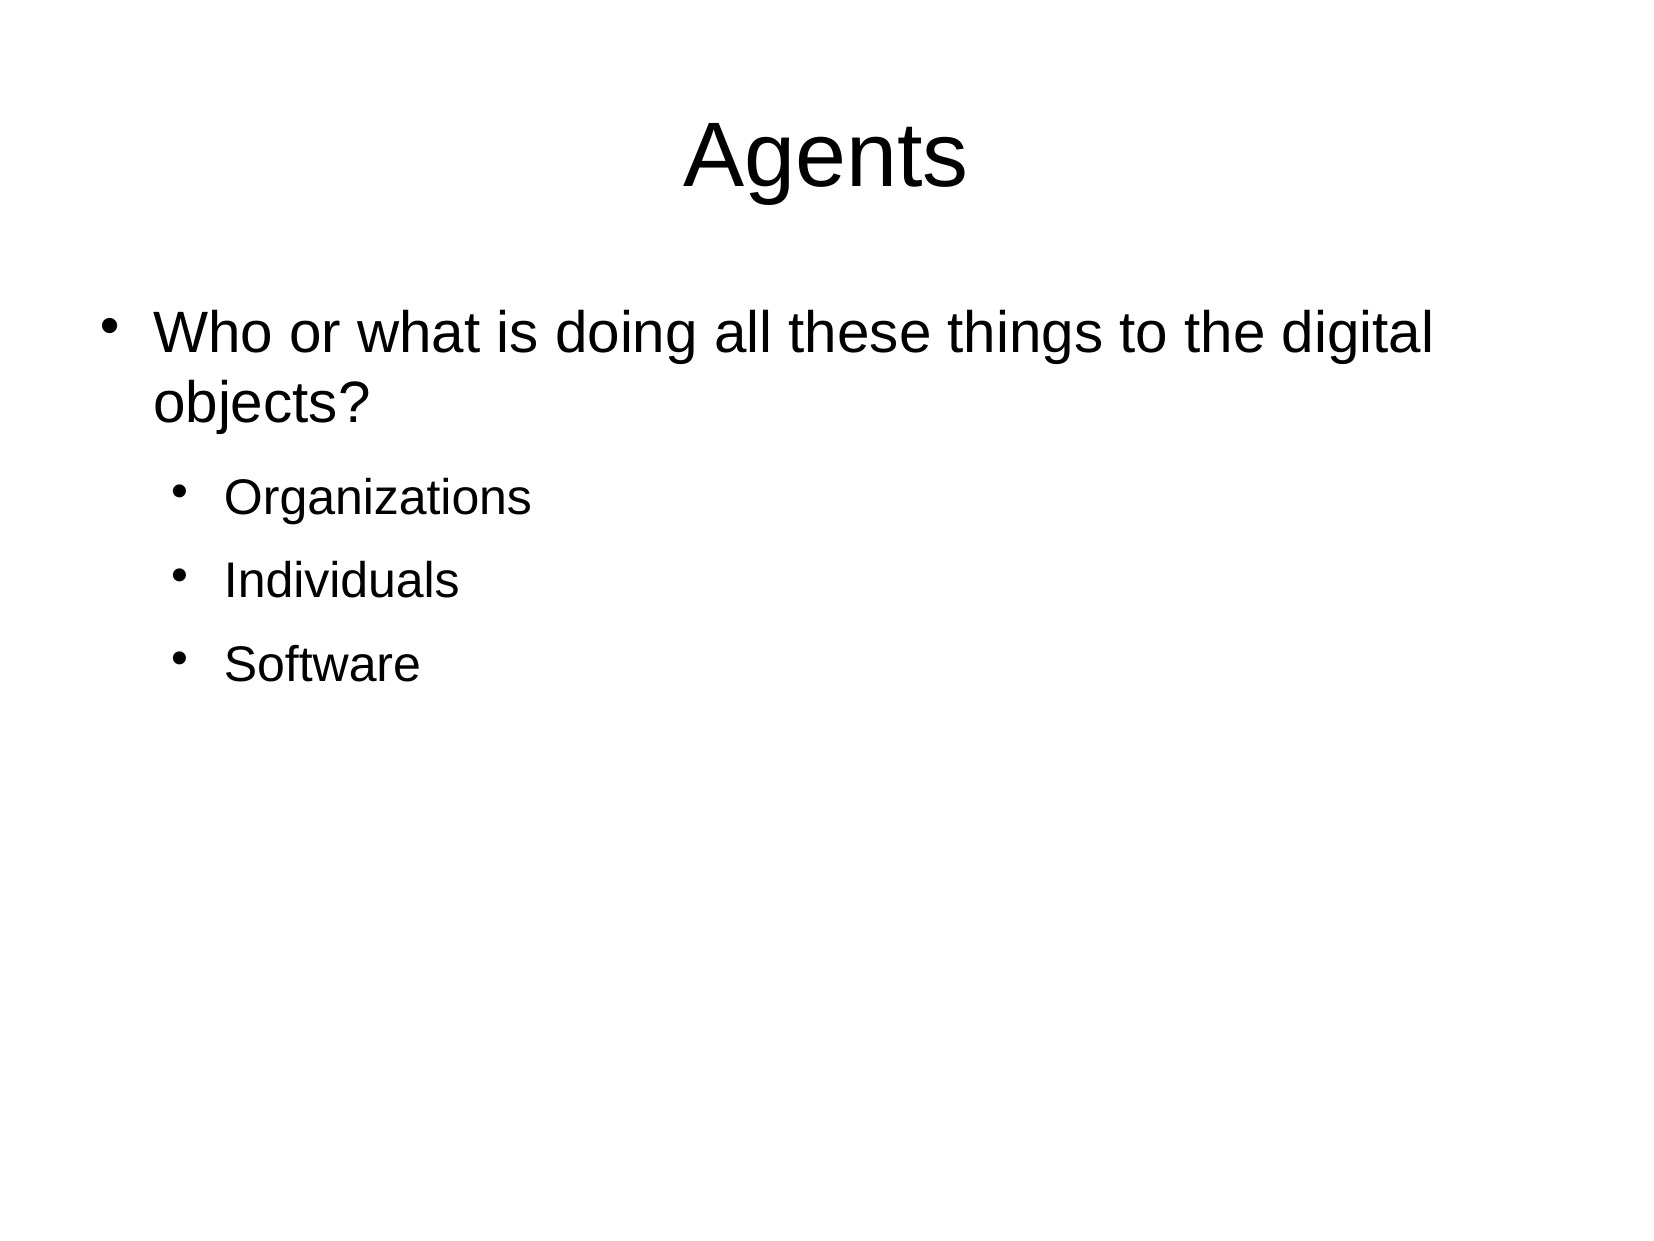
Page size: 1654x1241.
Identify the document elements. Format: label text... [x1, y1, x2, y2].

text_box Agents [82, 49, 1571, 257]
text_box Who or what is doing all these things to the digital objects? Organizations Individuals Software [82, 289, 1571, 1109]
